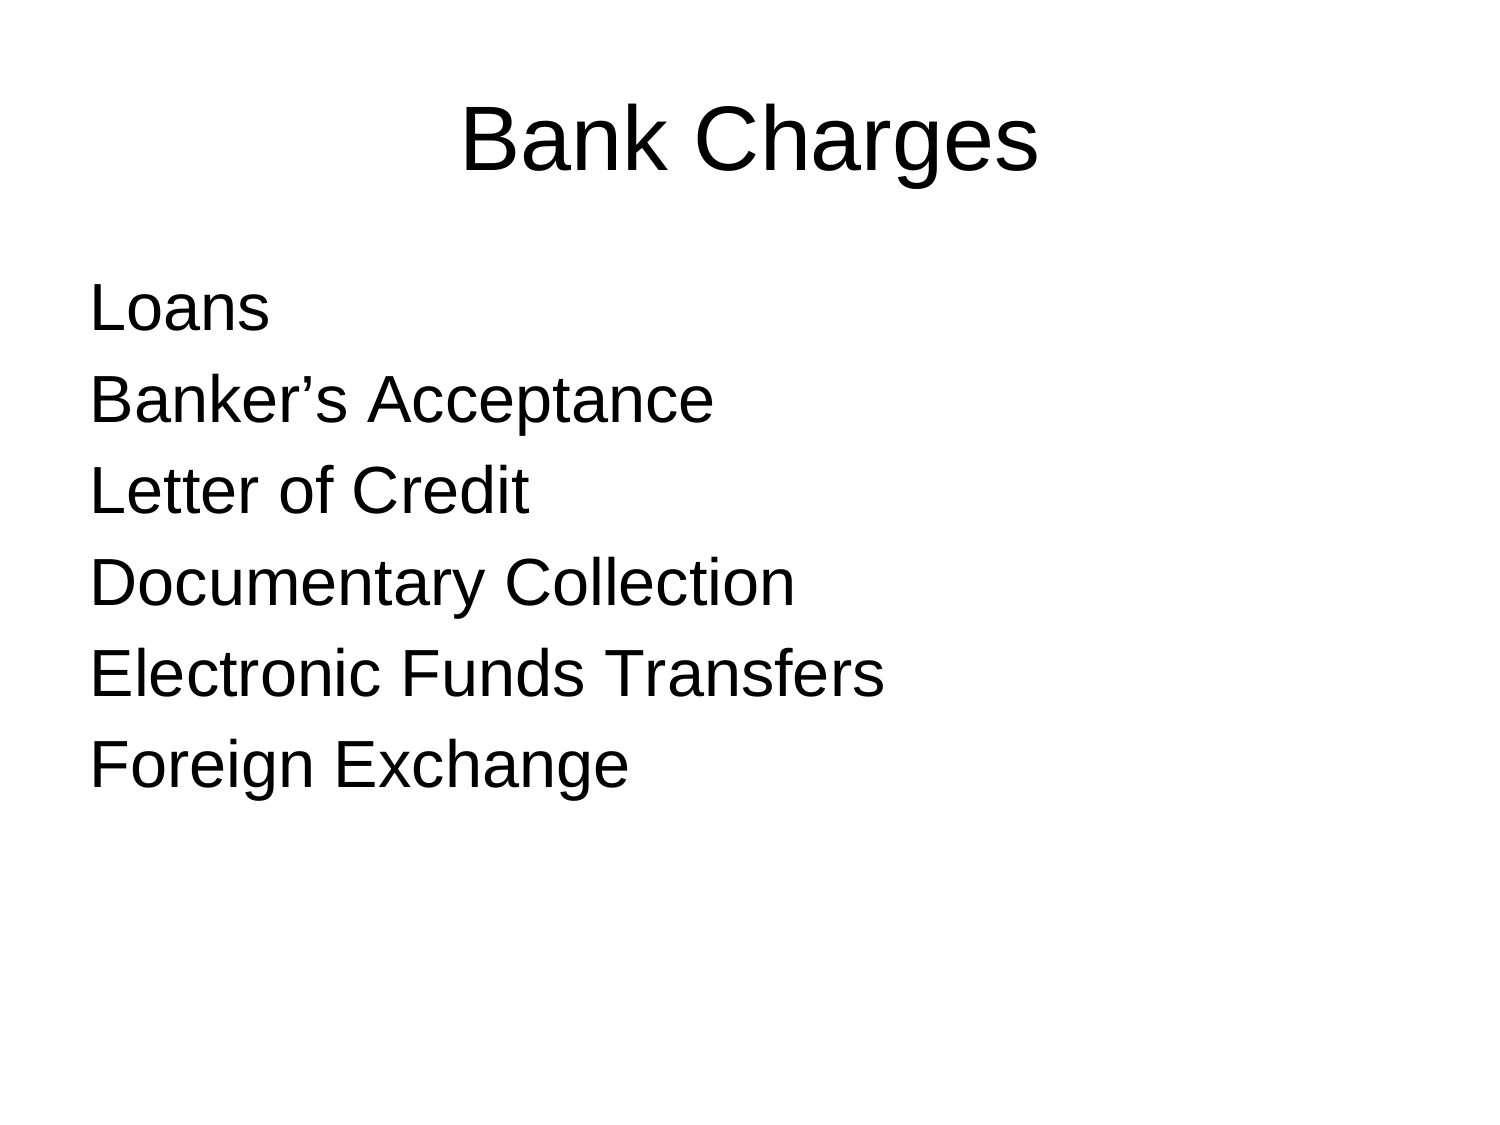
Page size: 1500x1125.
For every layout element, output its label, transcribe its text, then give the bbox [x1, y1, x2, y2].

title Bank Charges [75, 45, 1426, 233]
list Loans Banker’s Acceptance Letter of Credit Documentary Collection Electronic Funds Transfers Foreign Exchange [75, 262, 1426, 1006]
